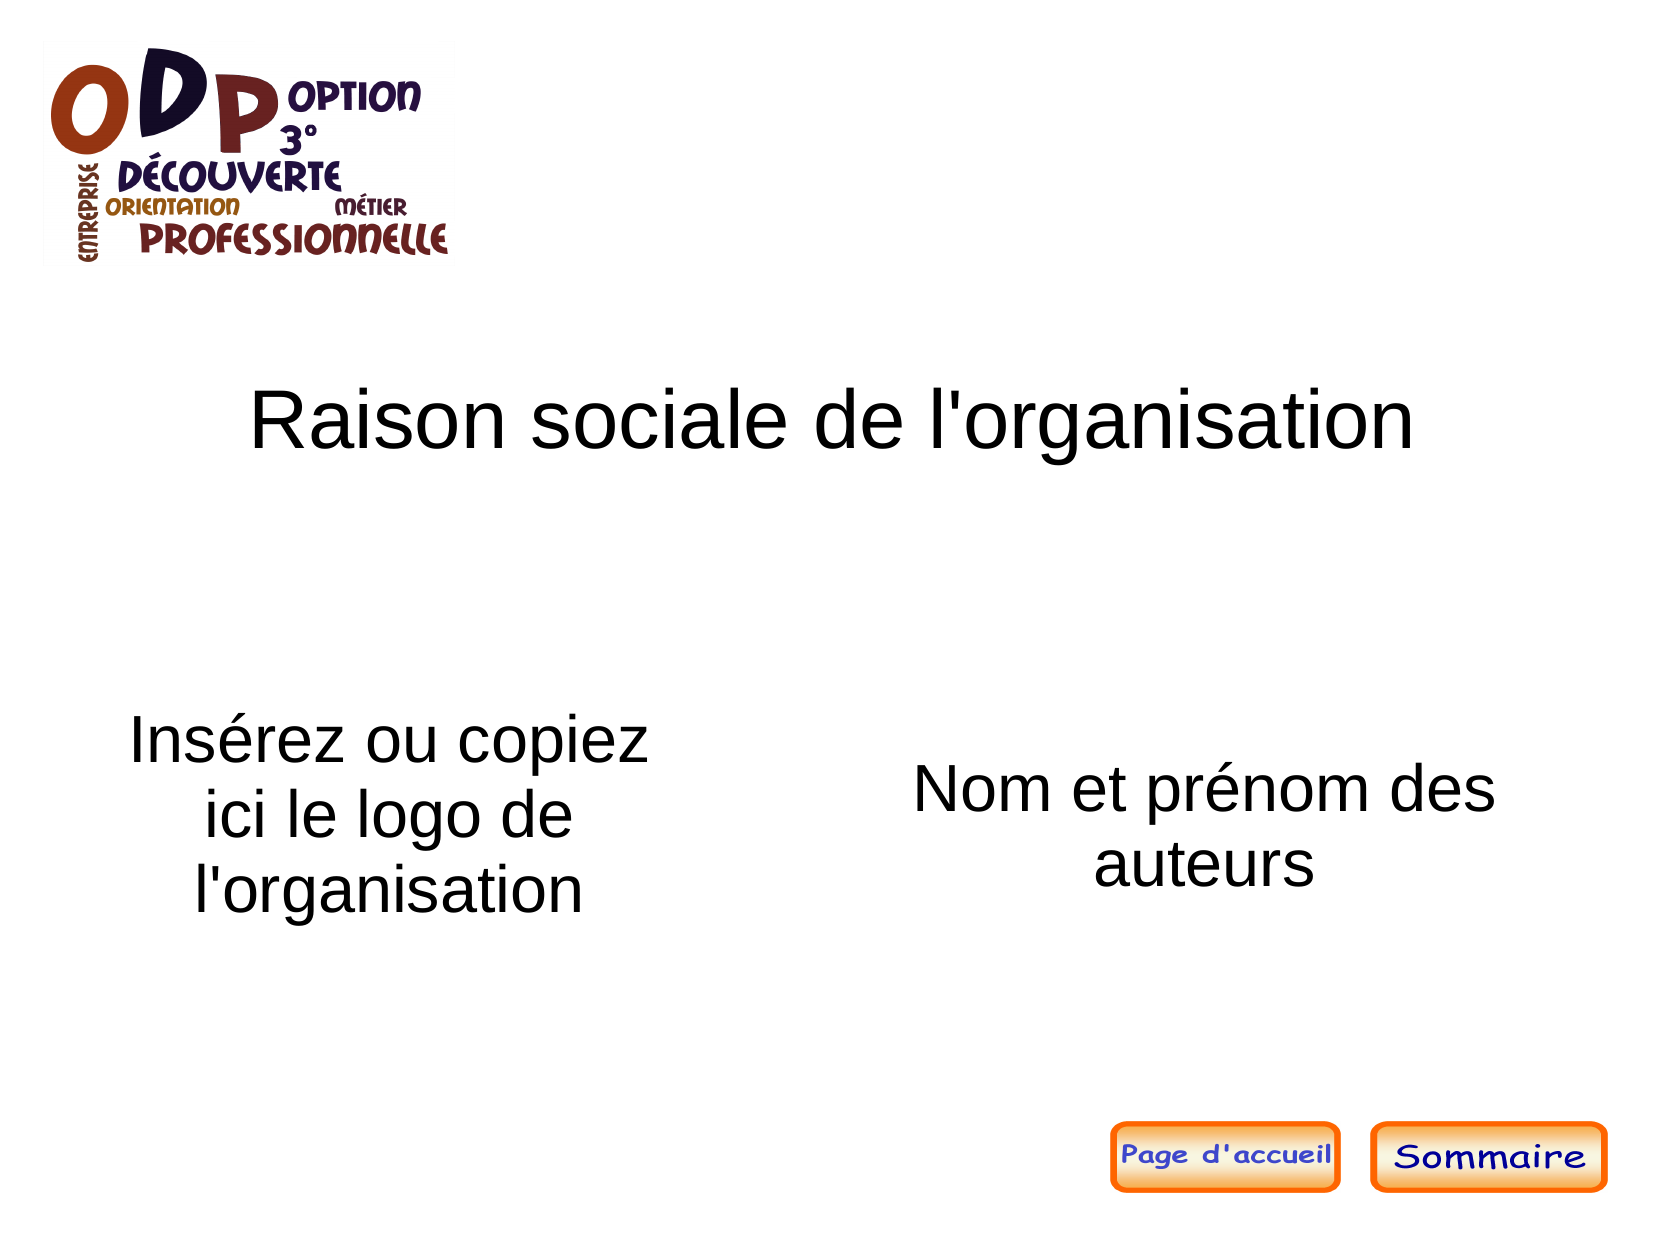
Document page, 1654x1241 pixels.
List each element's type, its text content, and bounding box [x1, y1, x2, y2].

picture [1370, 1121, 1608, 1193]
picture [43, 41, 455, 266]
picture [1110, 1121, 1341, 1193]
text_box Insérez ou copiez ici le logo de l'organisation [94, 519, 686, 1109]
subtitle Raison sociale de l'organisation [82, 354, 1583, 485]
text_box Nom et prénom des auteurs [814, 531, 1595, 1121]
